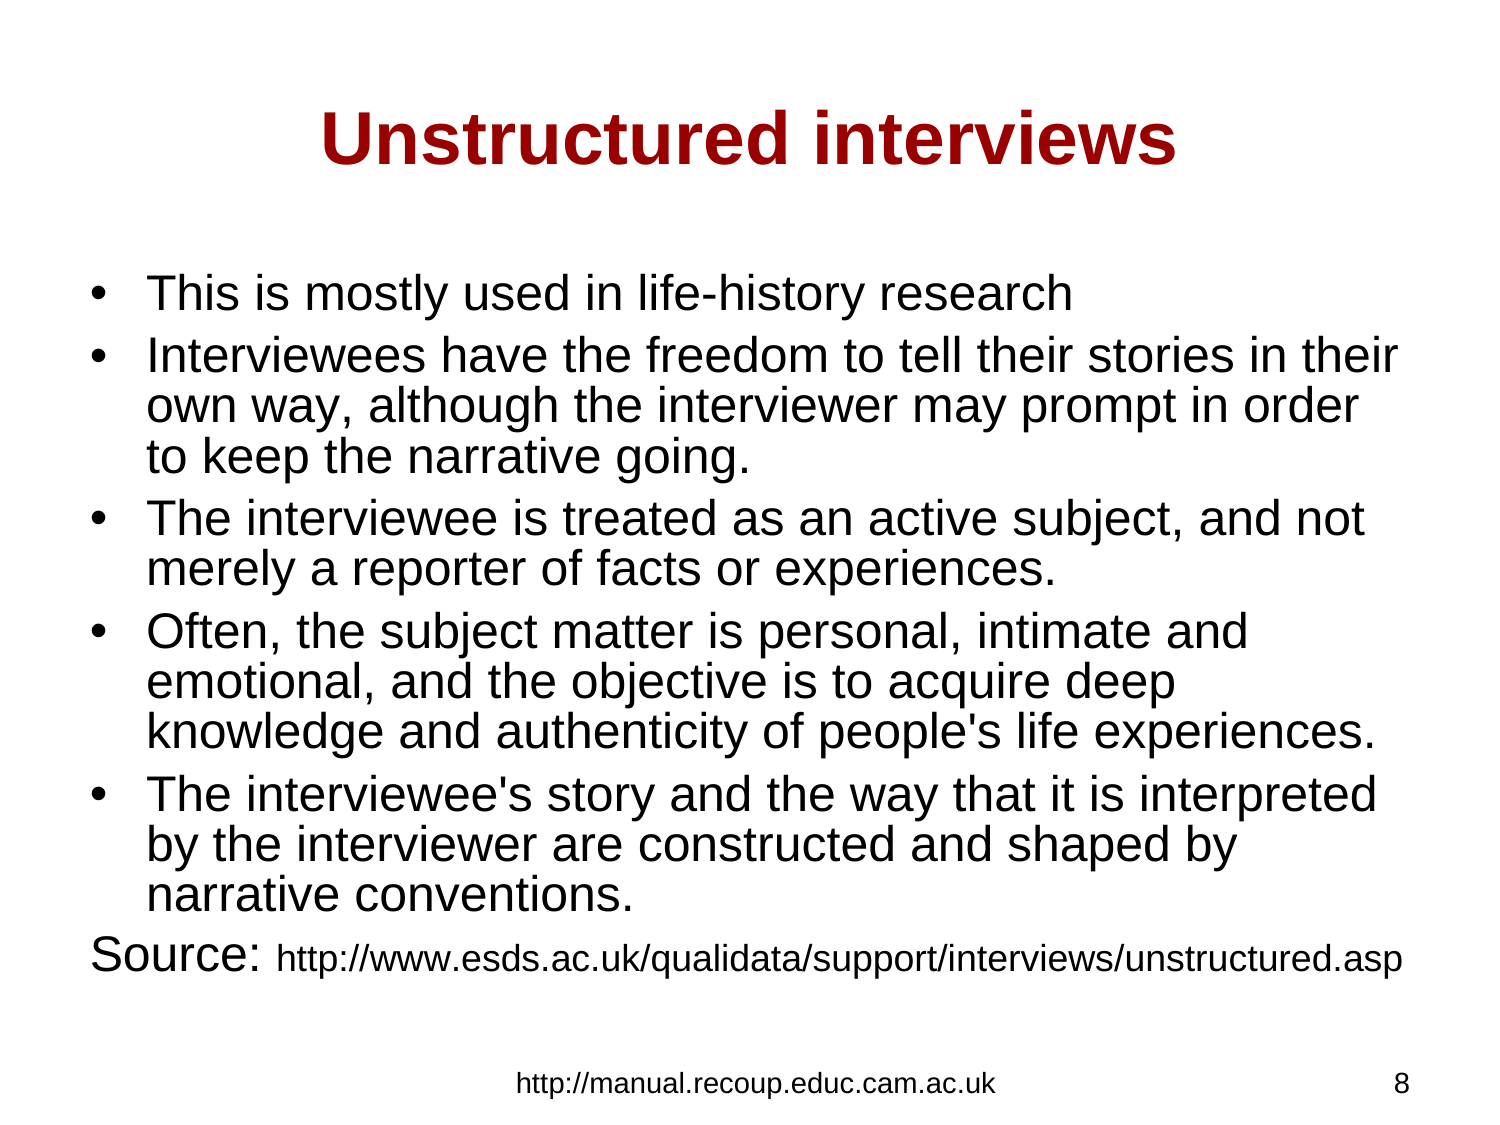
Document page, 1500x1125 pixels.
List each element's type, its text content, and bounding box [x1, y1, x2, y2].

list This is mostly used in life-history research Interviewees have the freedom to tell their stories in their own way, although the interviewer may prompt in order to keep the narrative going. The interviewee is treated as an active subject, and not merely a reporter of facts or experiences. Often, the subject matter is personal, intimate and emotional, and the objective is to acquire deep knowledge and authenticity of people's life experiences. The interviewee's story and the way that it is interpreted by the interviewer are constructed and shaped by narrative conventions. Source: http://www.esds.ac.uk/qualidata/support/interviews/unstructured.asp [75, 262, 1426, 1059]
title Unstructured interviews [75, 45, 1426, 233]
